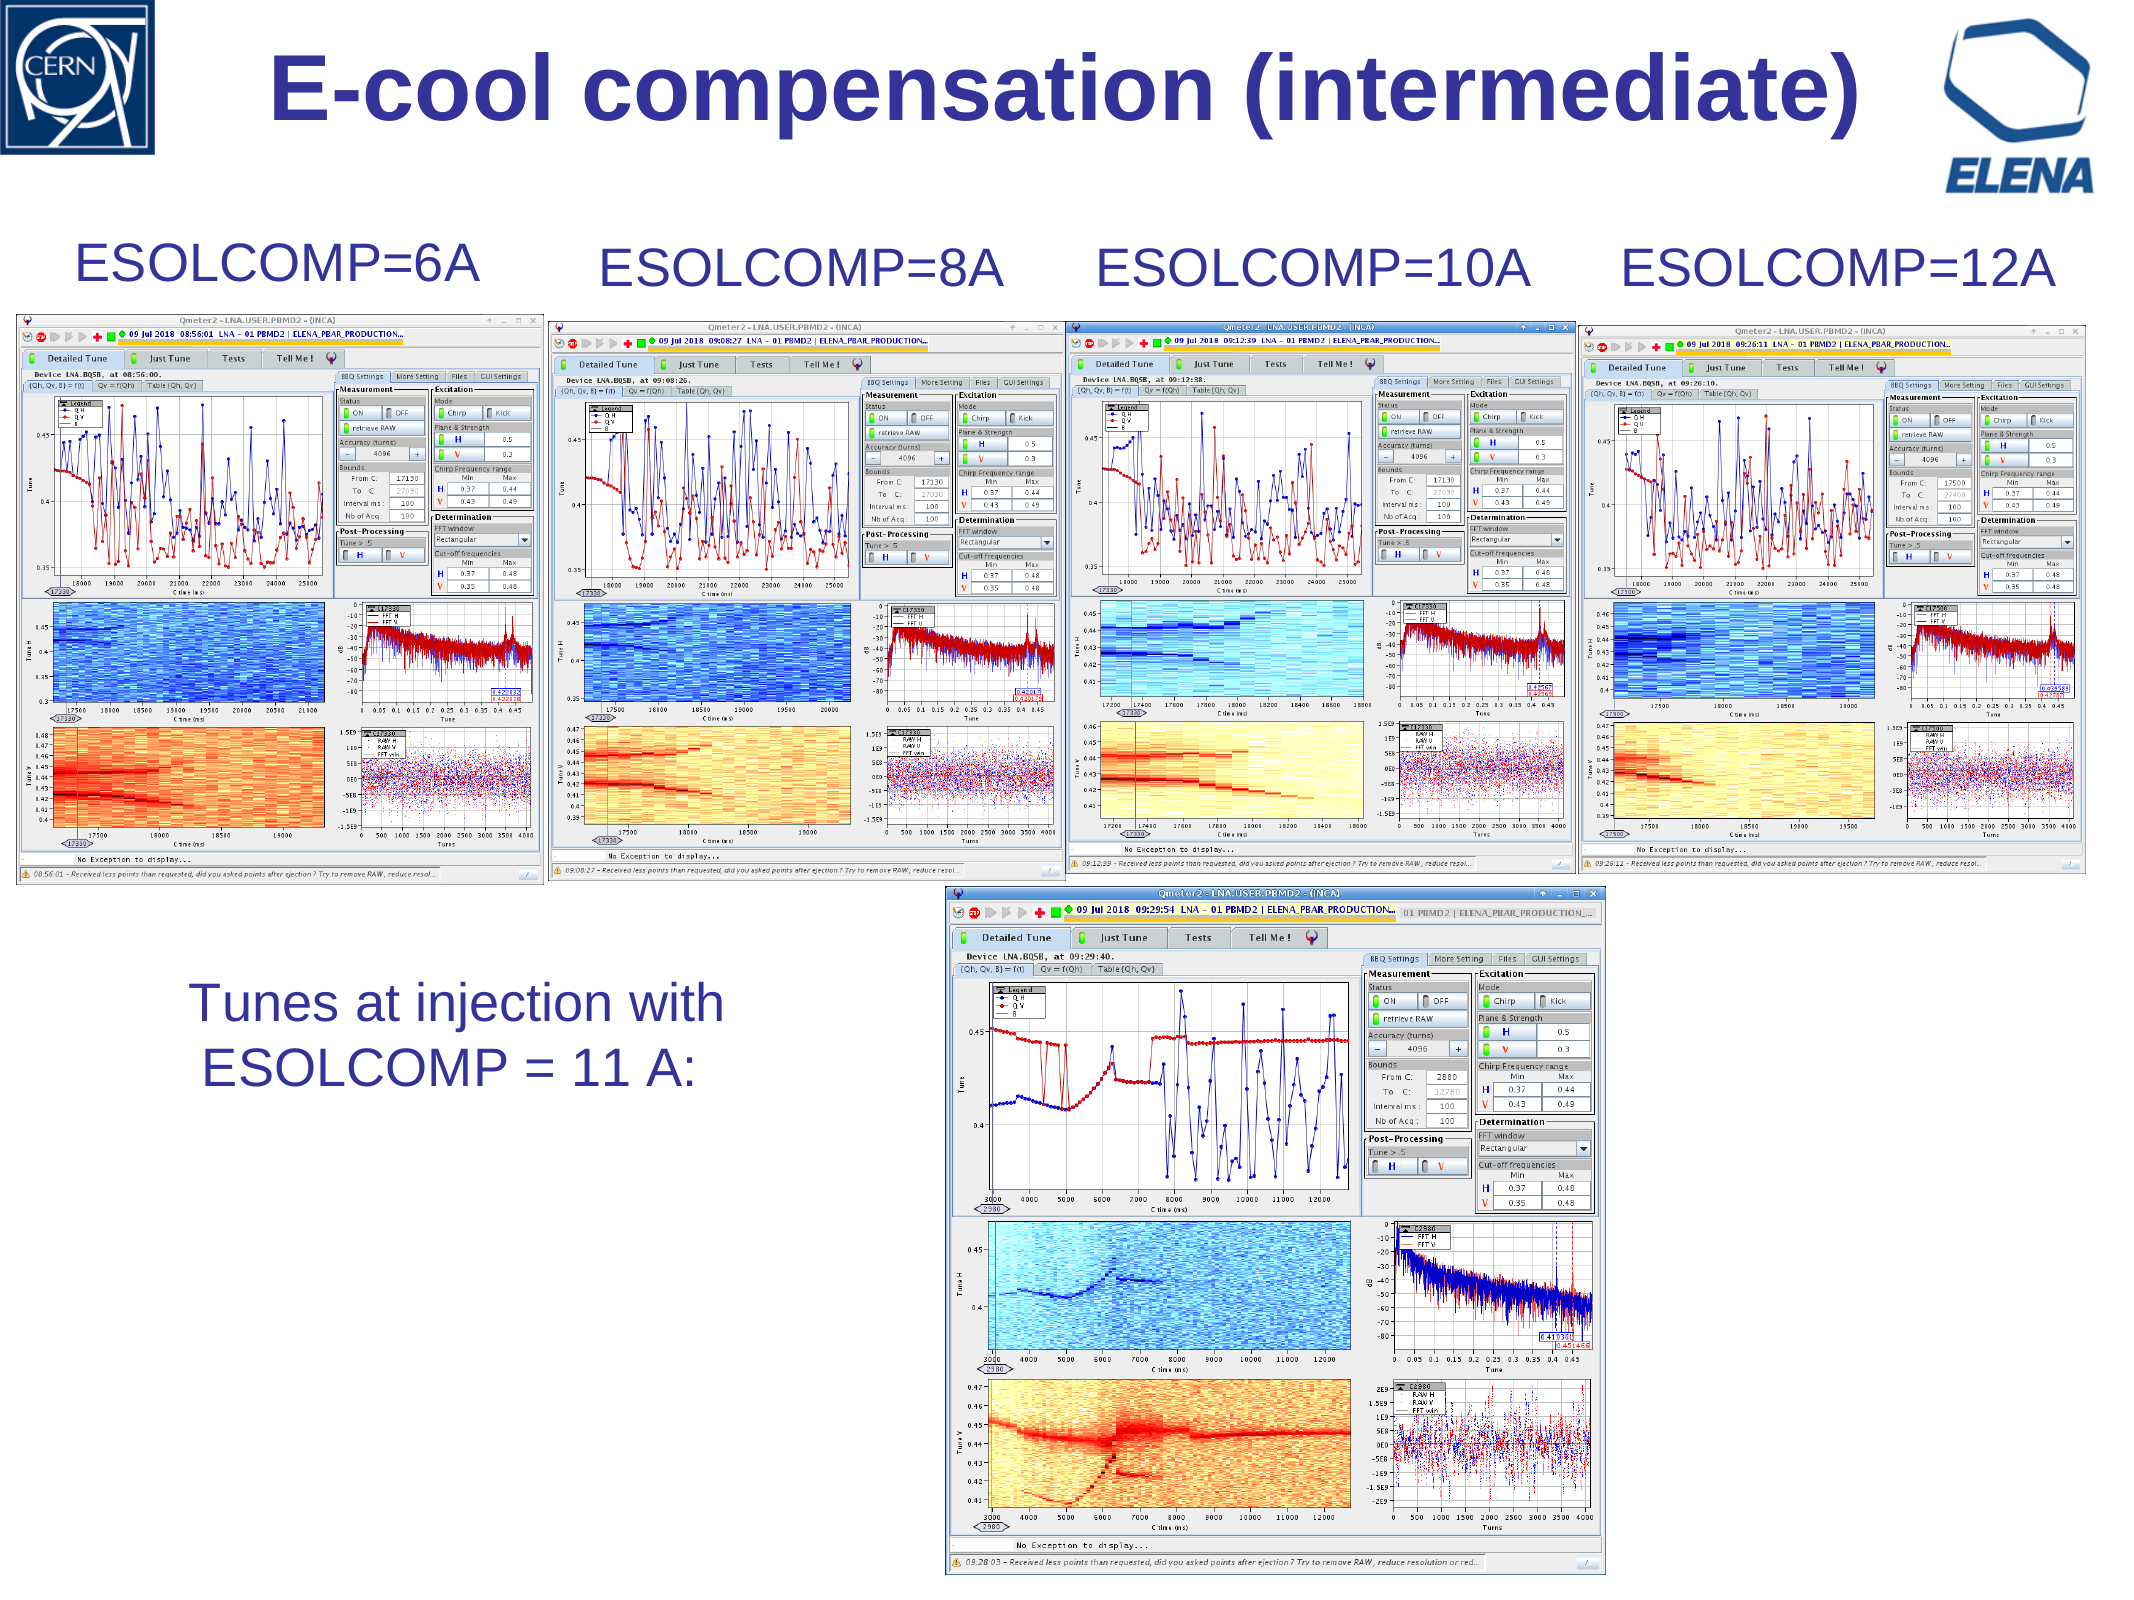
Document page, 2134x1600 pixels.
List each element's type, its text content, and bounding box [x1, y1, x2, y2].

title E-cool compensation (intermediate) [208, 10, 1924, 156]
text_box ESOLCOMP=12A [1592, 225, 2086, 314]
picture [1578, 325, 2086, 874]
picture [945, 886, 1606, 1576]
text_box Tunes at injection with ESOLCOMP = 11 A: [45, 960, 871, 1115]
picture [1924, 10, 2117, 206]
picture [0, 0, 155, 155]
text_box ESOLCOMP=8A [584, 225, 1021, 305]
text_box ESOLCOMP=10A [1067, 225, 1561, 314]
picture [548, 321, 1576, 881]
list ESOLCOMP=6A [59, 219, 511, 314]
picture [16, 314, 544, 886]
